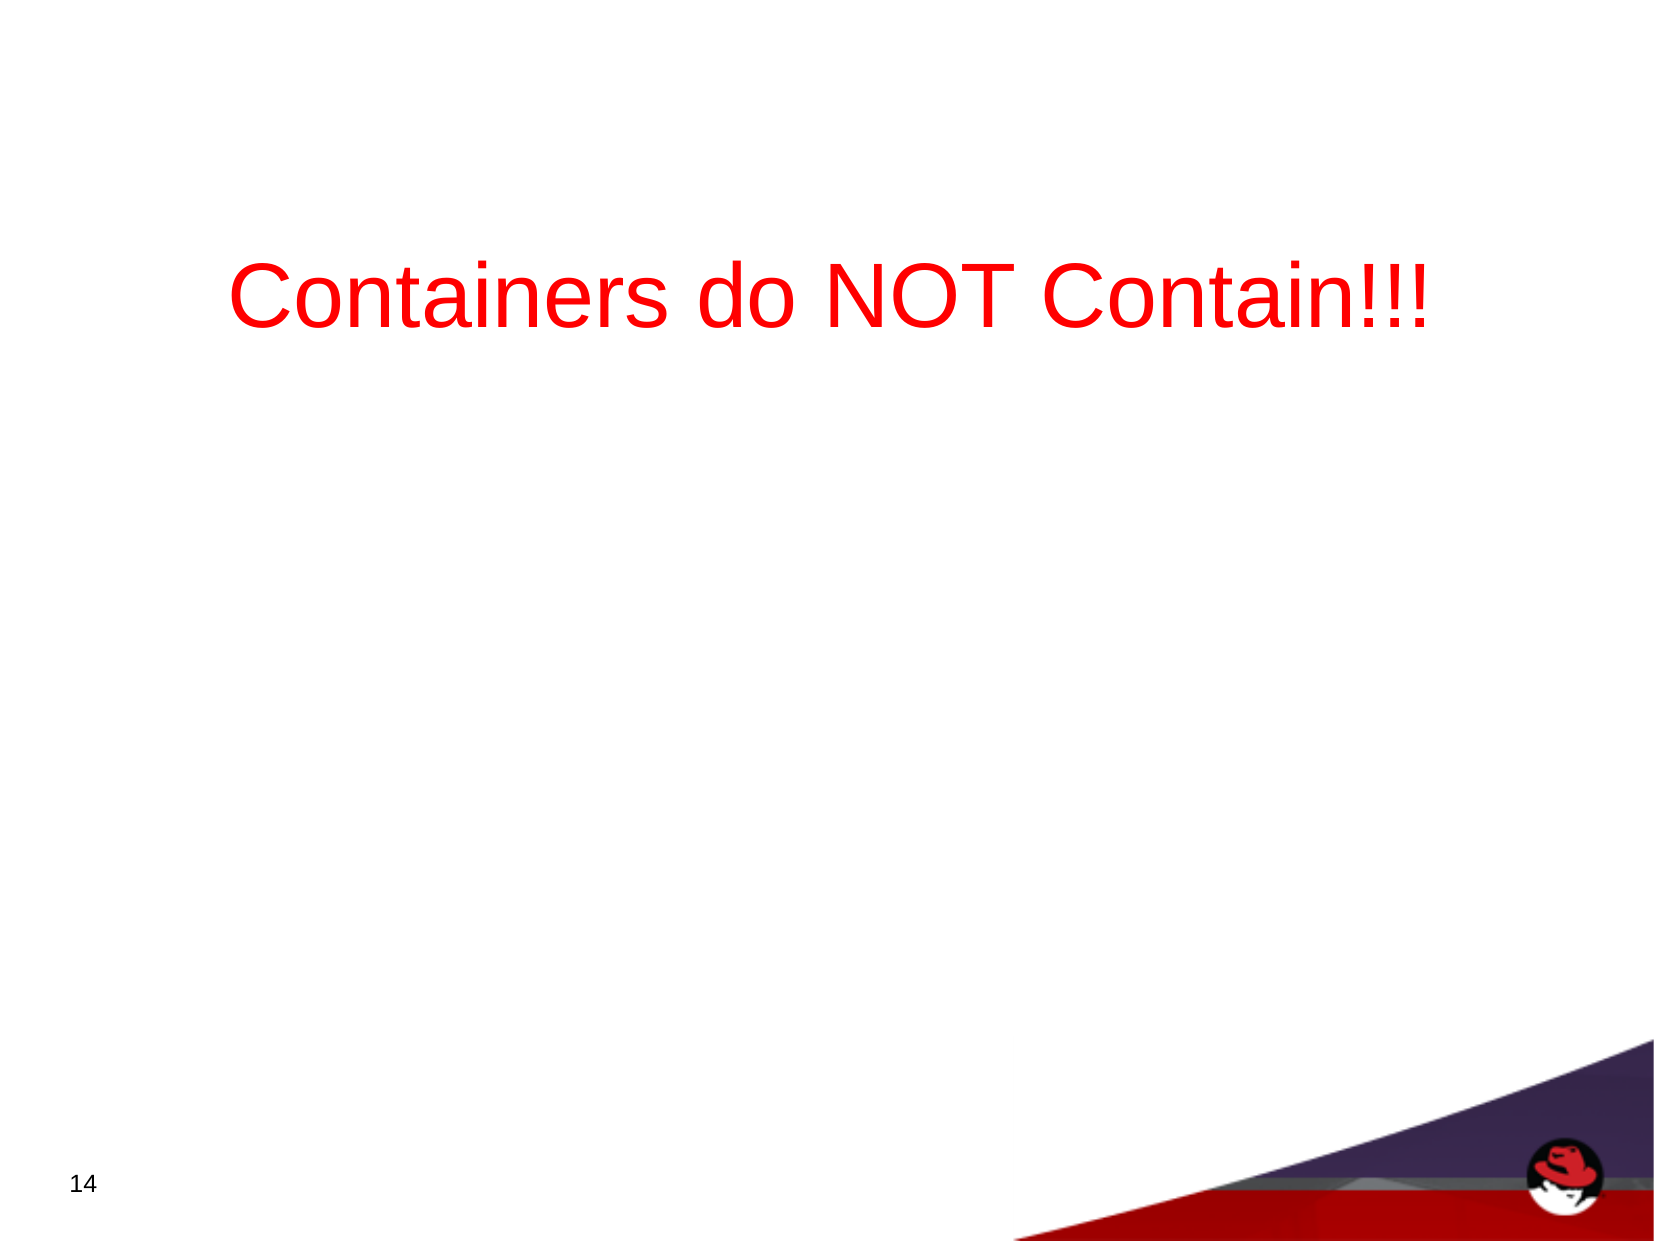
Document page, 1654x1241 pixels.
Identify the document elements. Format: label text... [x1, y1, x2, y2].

list Containers do NOT Contain!!! [86, 244, 1576, 1039]
picture [1012, 1036, 1654, 1241]
